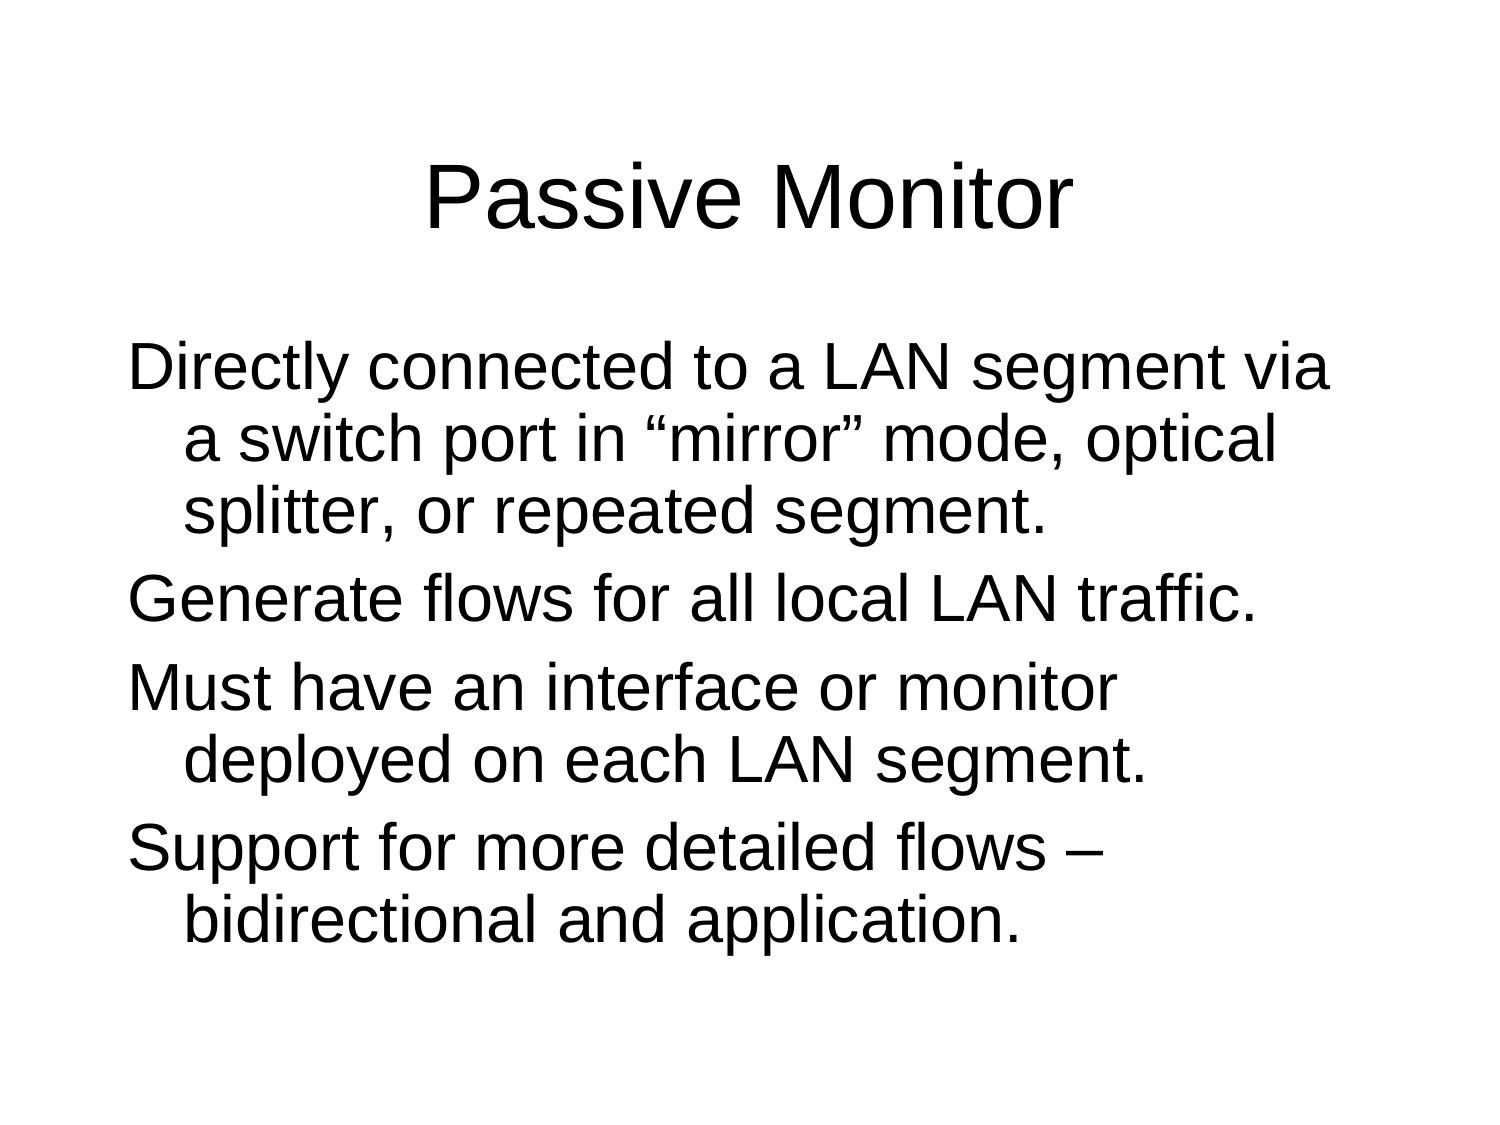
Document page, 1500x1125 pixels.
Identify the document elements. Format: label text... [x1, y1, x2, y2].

list Directly connected to a LAN segment via a switch port in “mirror” mode, optical splitter, or repeated segment. Generate flows for all local LAN traffic. Must have an interface or monitor deployed on each LAN segment. Support for more detailed flows – bidirectional and application. [112, 324, 1388, 1000]
title Passive Monitor [112, 99, 1388, 288]
